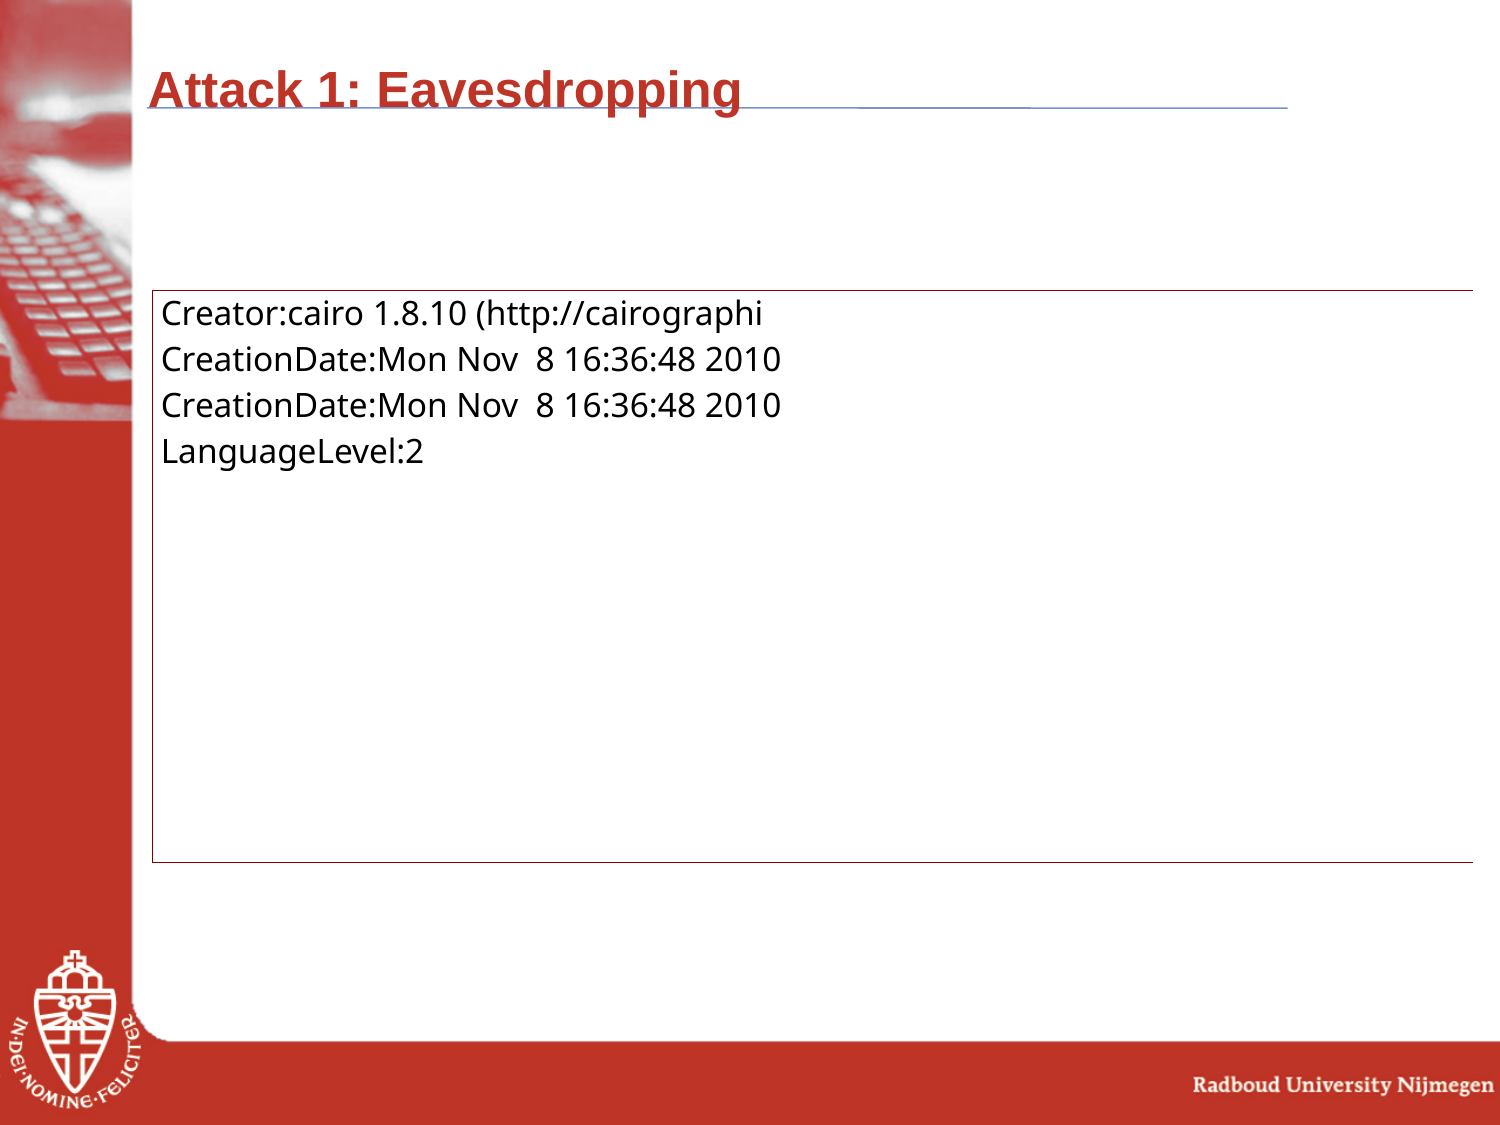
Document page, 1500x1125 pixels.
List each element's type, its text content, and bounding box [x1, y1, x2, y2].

picture [0, 0, 1500, 1125]
title Attack 1: Eavesdropping [147, 0, 1491, 122]
